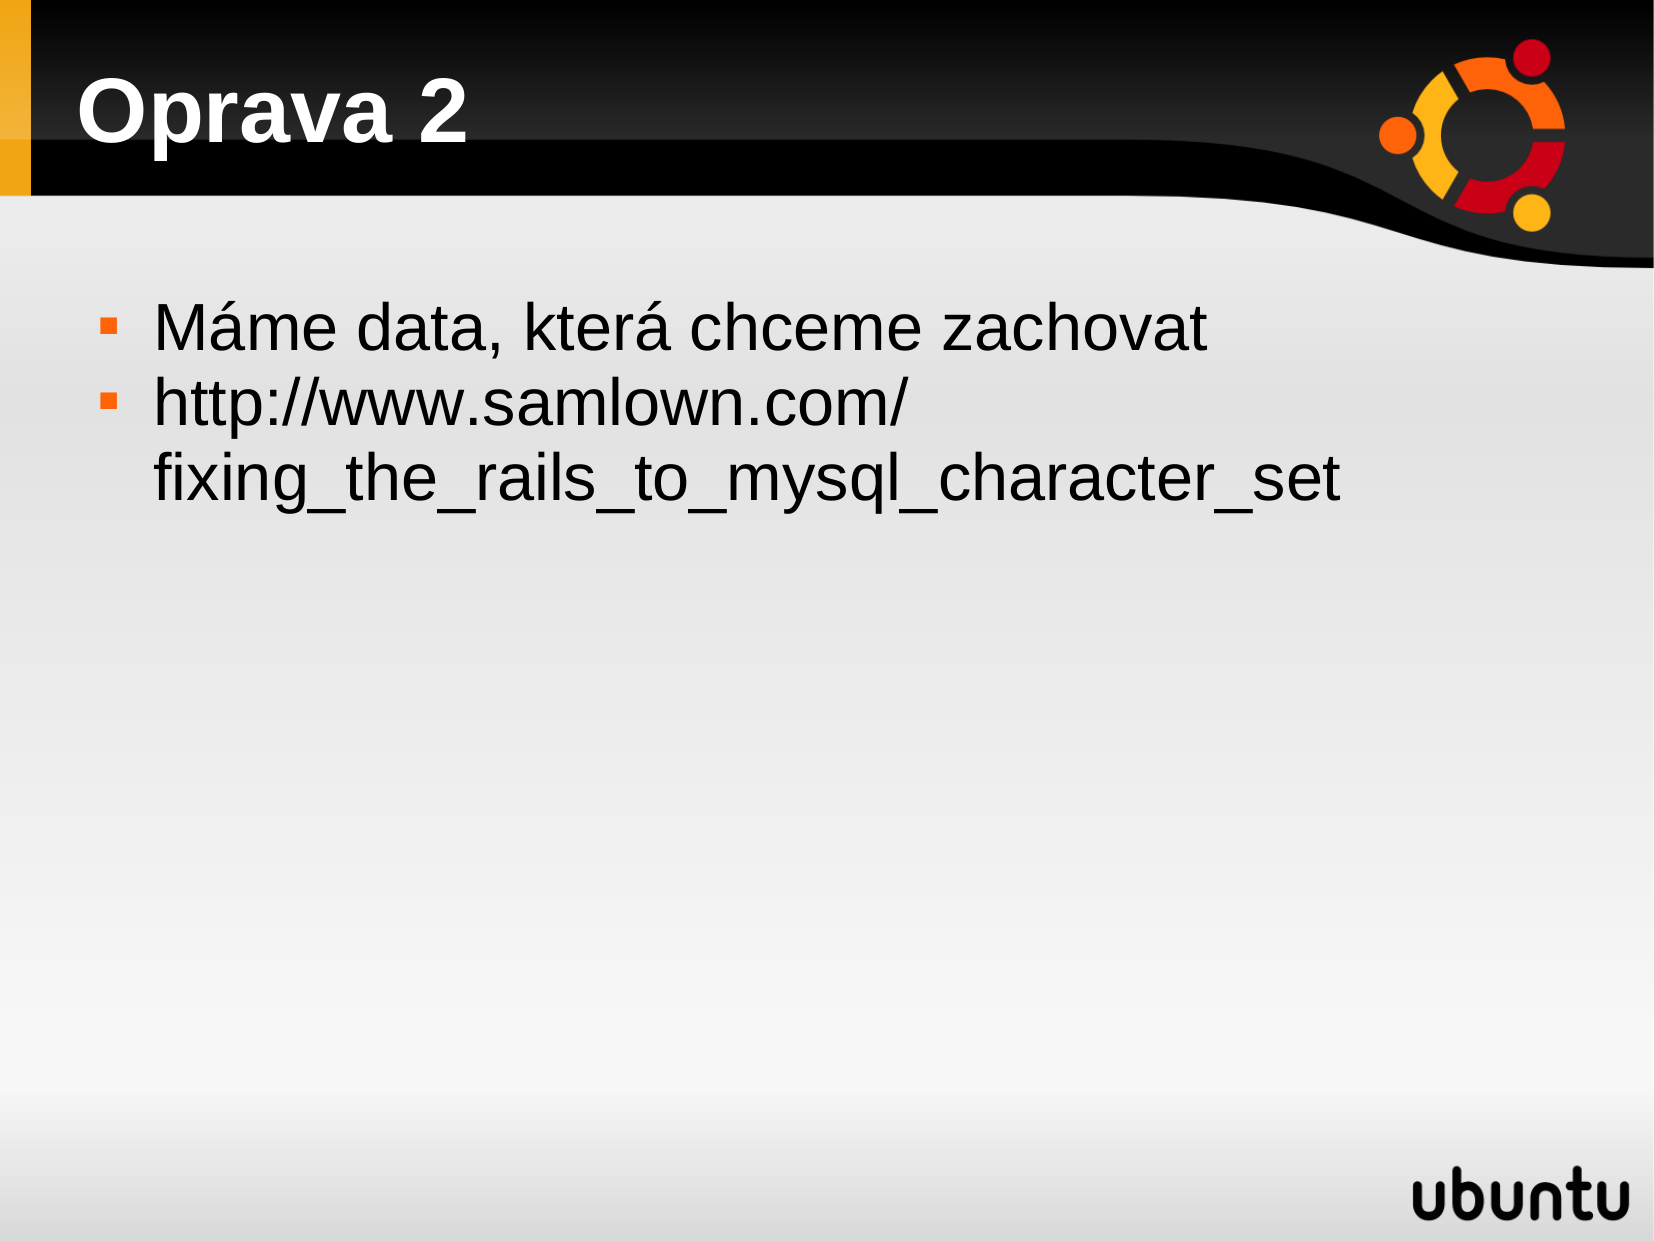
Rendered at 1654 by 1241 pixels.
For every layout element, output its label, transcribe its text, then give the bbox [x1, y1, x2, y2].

picture [0, 0, 1654, 1241]
list Máme data, která chceme zachovat http://www.samlown.com/fixing_the_rails_to_mysql_character_set [82, 290, 1571, 1094]
title Oprava 2 [76, 14, 1565, 207]
